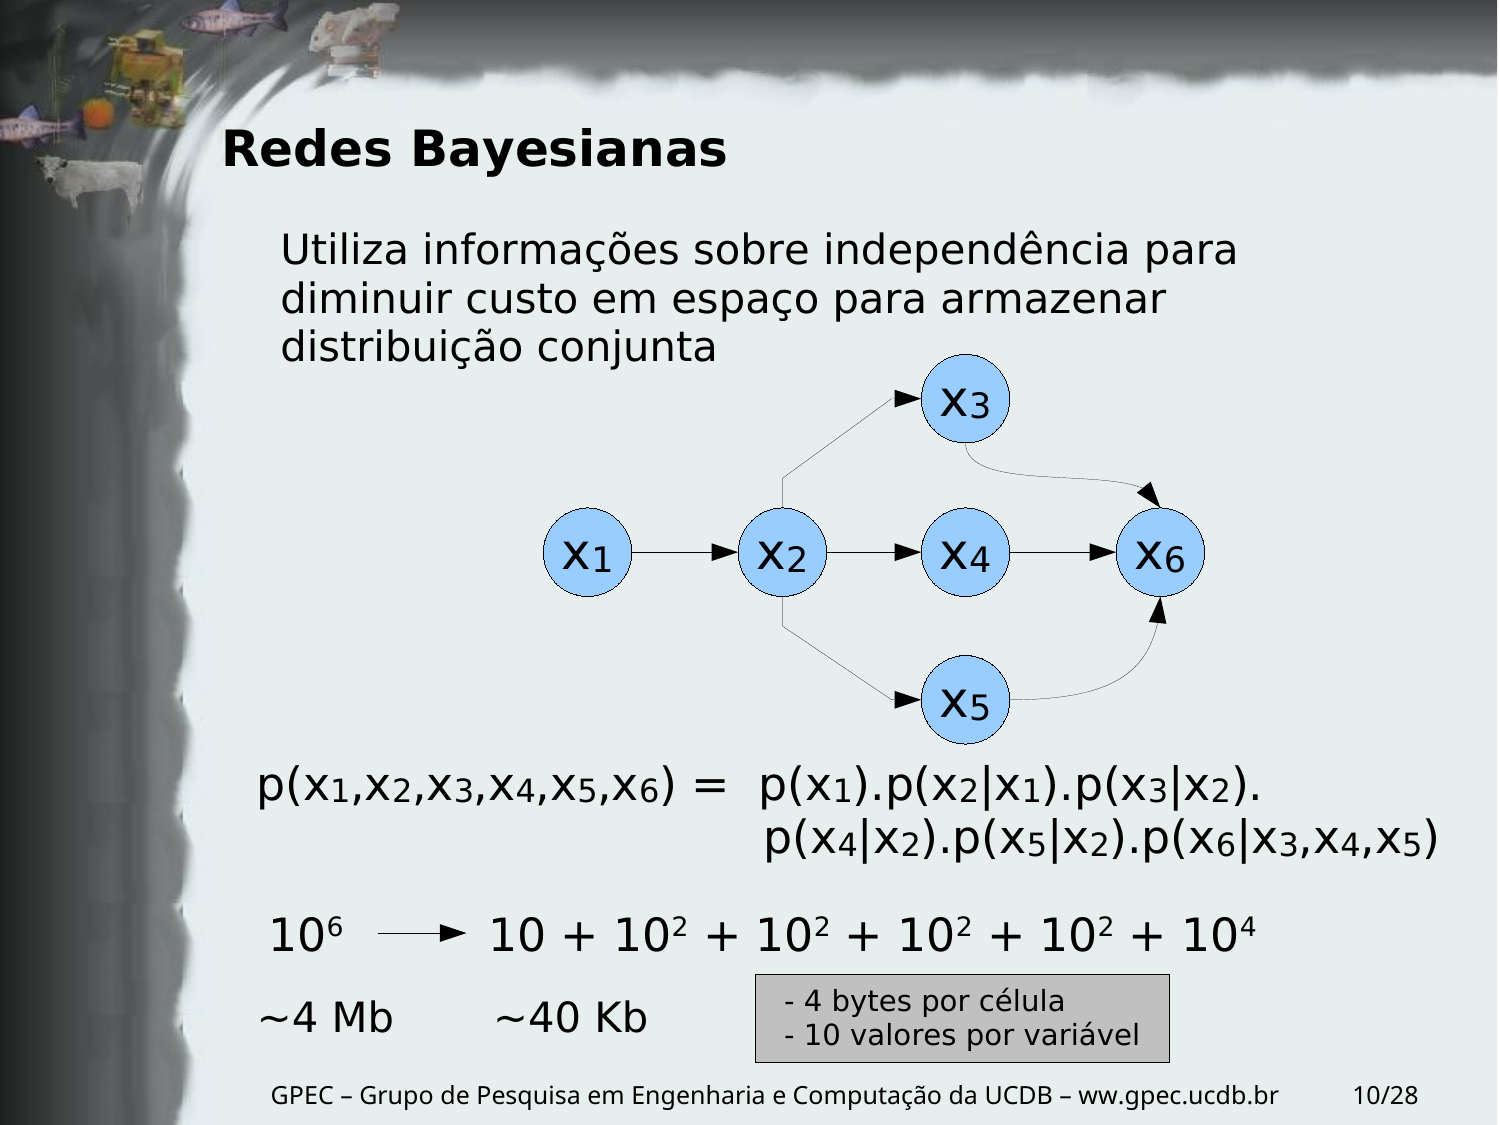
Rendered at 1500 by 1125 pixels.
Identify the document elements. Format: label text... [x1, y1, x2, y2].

text_box x4 [921, 507, 1010, 597]
text_box - 4 bytes por célula - 10 valores por variável [755, 974, 1170, 1063]
text_box x1 [543, 507, 632, 597]
text_box x2 [738, 507, 827, 597]
picture [0, 0, 1498, 1125]
text_box x6 [1116, 507, 1205, 597]
text_box ~40 Kb [478, 986, 664, 1050]
title Redes Bayesianas [206, 84, 1477, 215]
text_box ~4 Mb [242, 986, 410, 1050]
text_box Utiliza informações sobre independência para diminuir custo em espaço para armazenar distribuição conjunta [265, 218, 1254, 379]
text_box p(x1,x2,x3,x4,x5,x6) = p(x1).p(x2|x1).p(x3|x2). p(x4|x2).p(x5|x2).p(x6|x3,x4,x5) [241, 750, 1438, 893]
text_box x5 [921, 655, 1010, 745]
text_box 106 10 + 102 + 102 + 102 + 102 + 104 [253, 897, 1272, 971]
text_box x3 [921, 354, 1010, 443]
